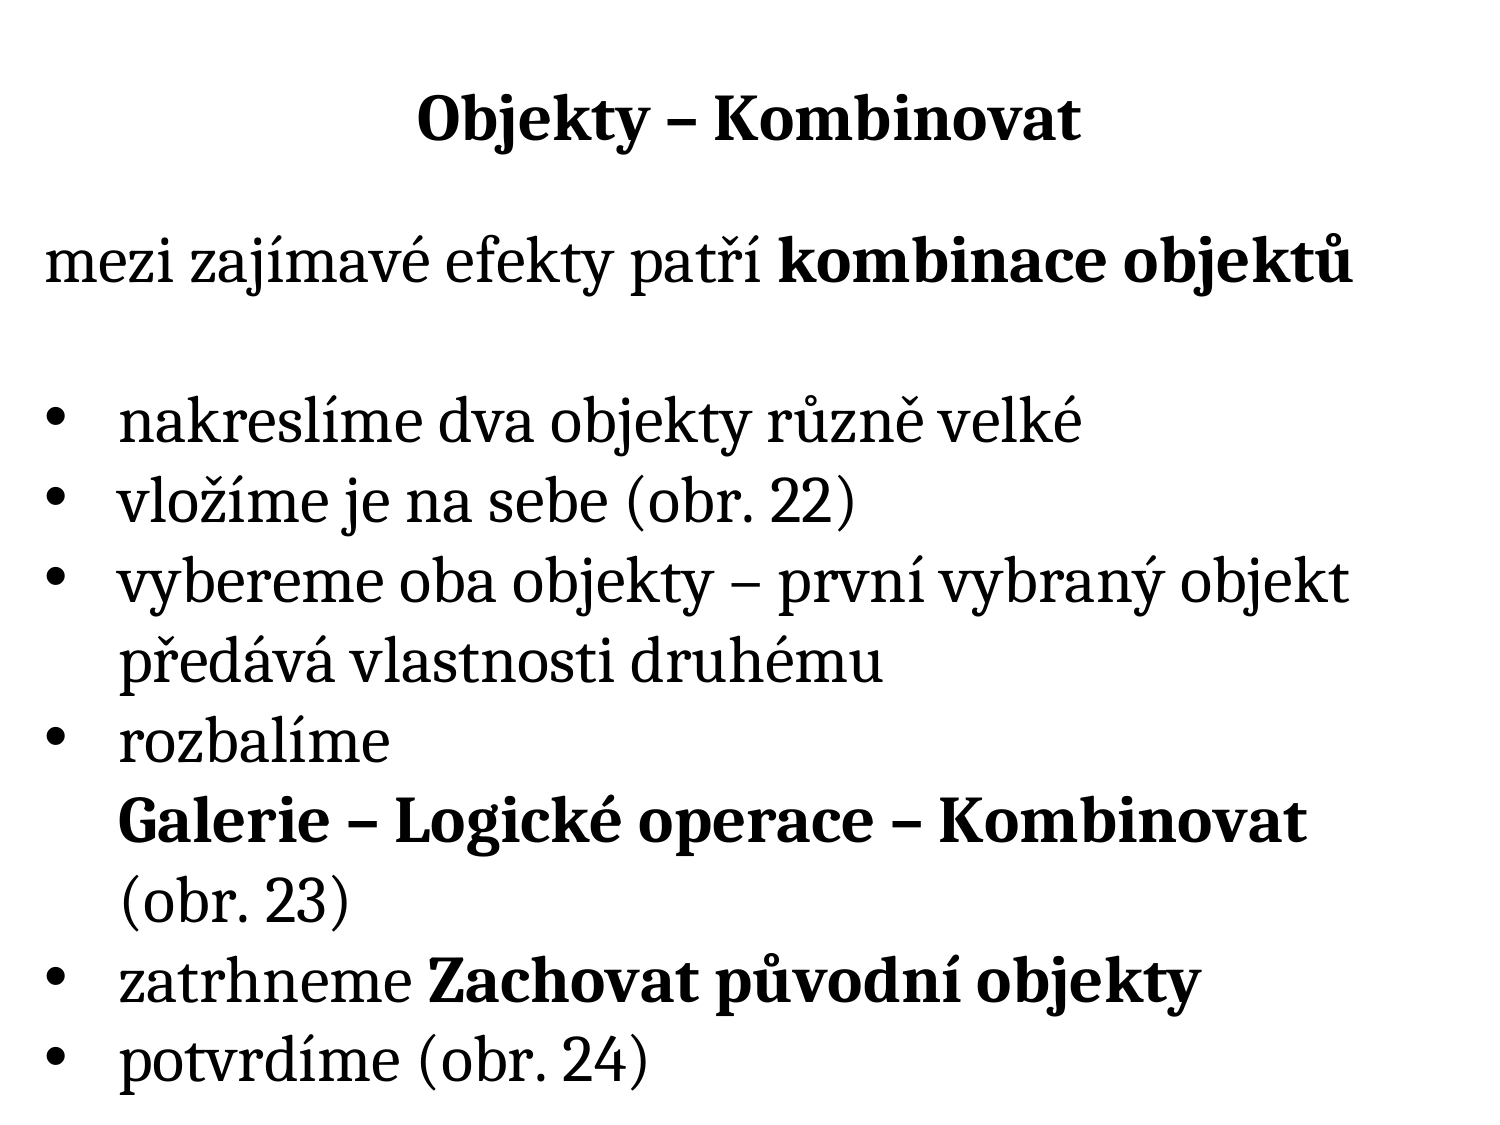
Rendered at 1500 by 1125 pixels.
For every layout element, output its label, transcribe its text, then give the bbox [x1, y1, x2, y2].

text_box mezi zajímavé efekty patří kombinace objektů nakreslíme dva objekty různě velké vložíme je na sebe (obr. 22) vybereme oba objekty – první vybraný objekt předává vlastnosti druhému rozbalíme Galerie – Logické operace – Kombinovat (obr. 23) zatrhneme Zachovat původní objekty potvrdíme (obr. 24) [0, 207, 1500, 1125]
text_box Objekty – Kombinovat [0, 66, 1500, 162]
